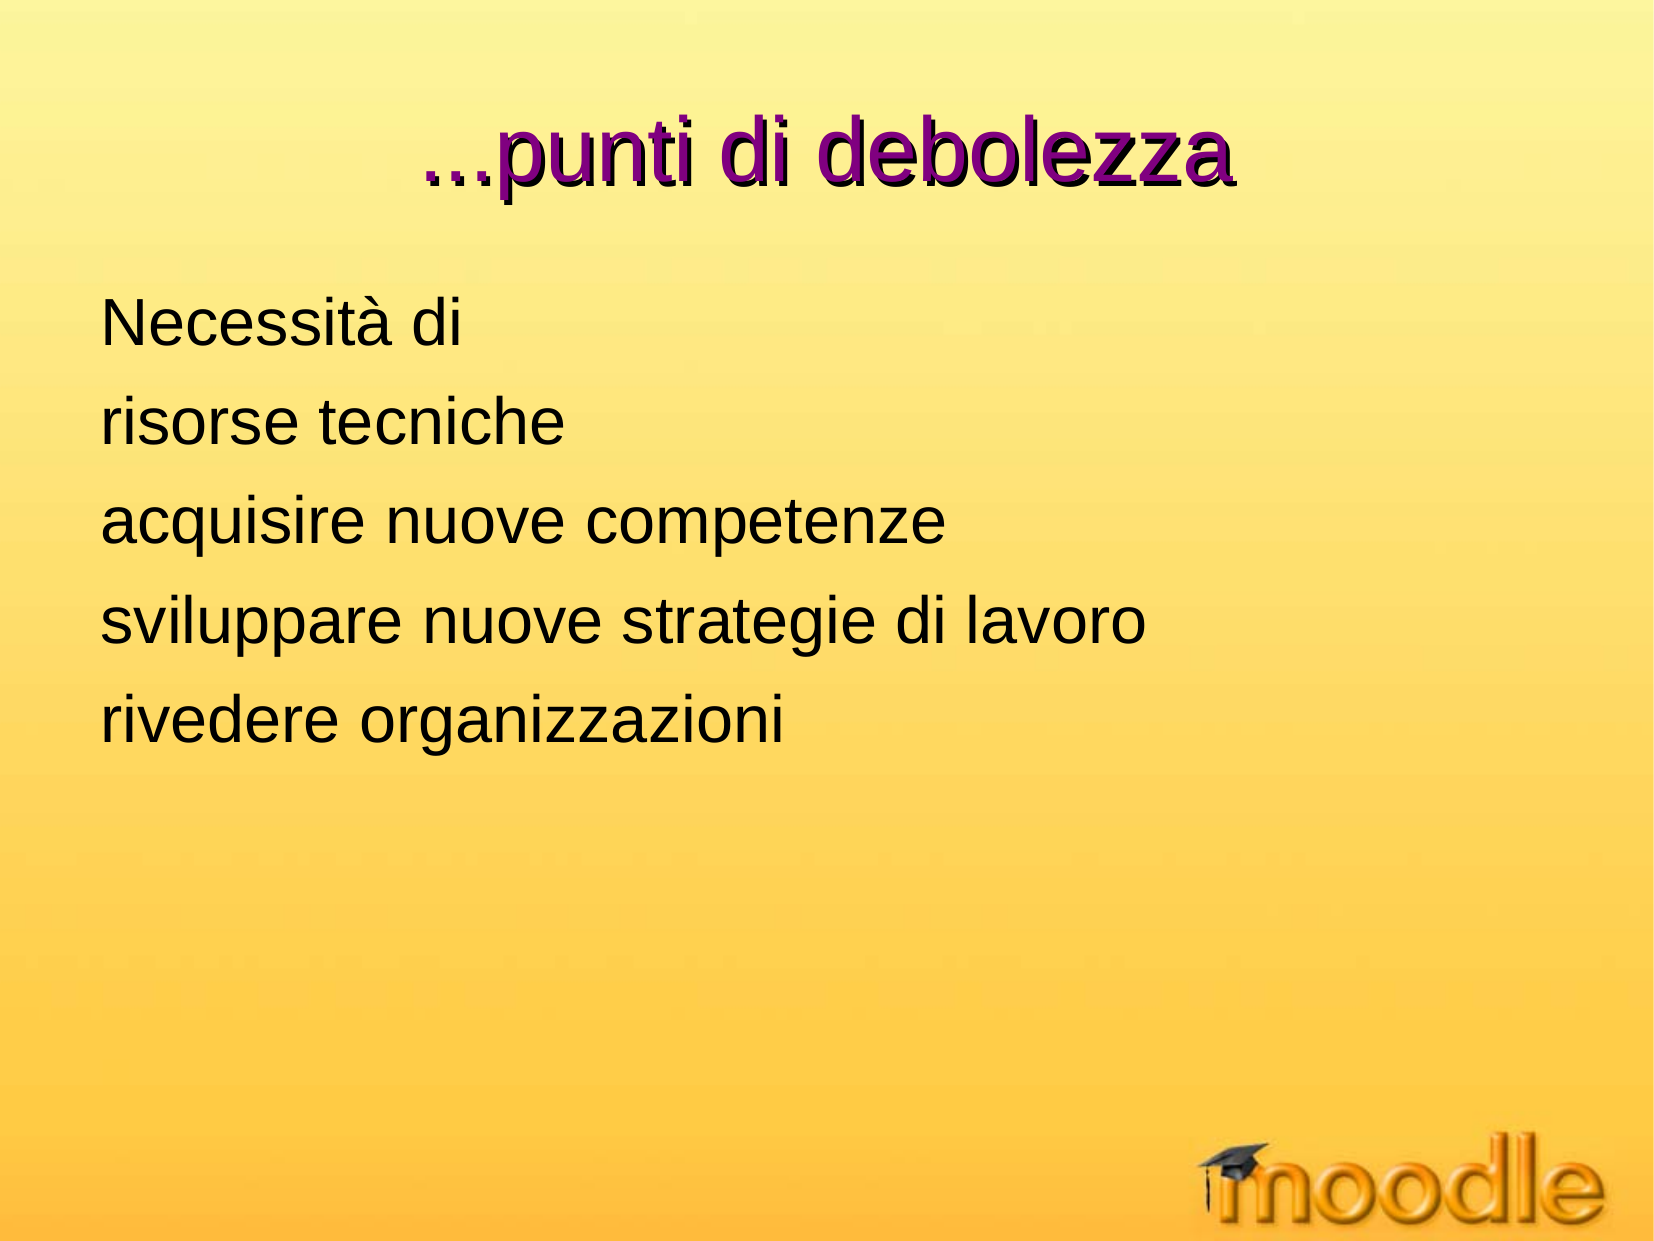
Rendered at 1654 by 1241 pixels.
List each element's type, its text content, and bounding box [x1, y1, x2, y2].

picture [0, 0, 1654, 1241]
list Necessità di risorse tecniche acquisire nuove competenze sviluppare nuove strategie di lavoro rivedere organizzazioni [82, 290, 1571, 812]
title ...punti di debolezza [82, 101, 1571, 205]
